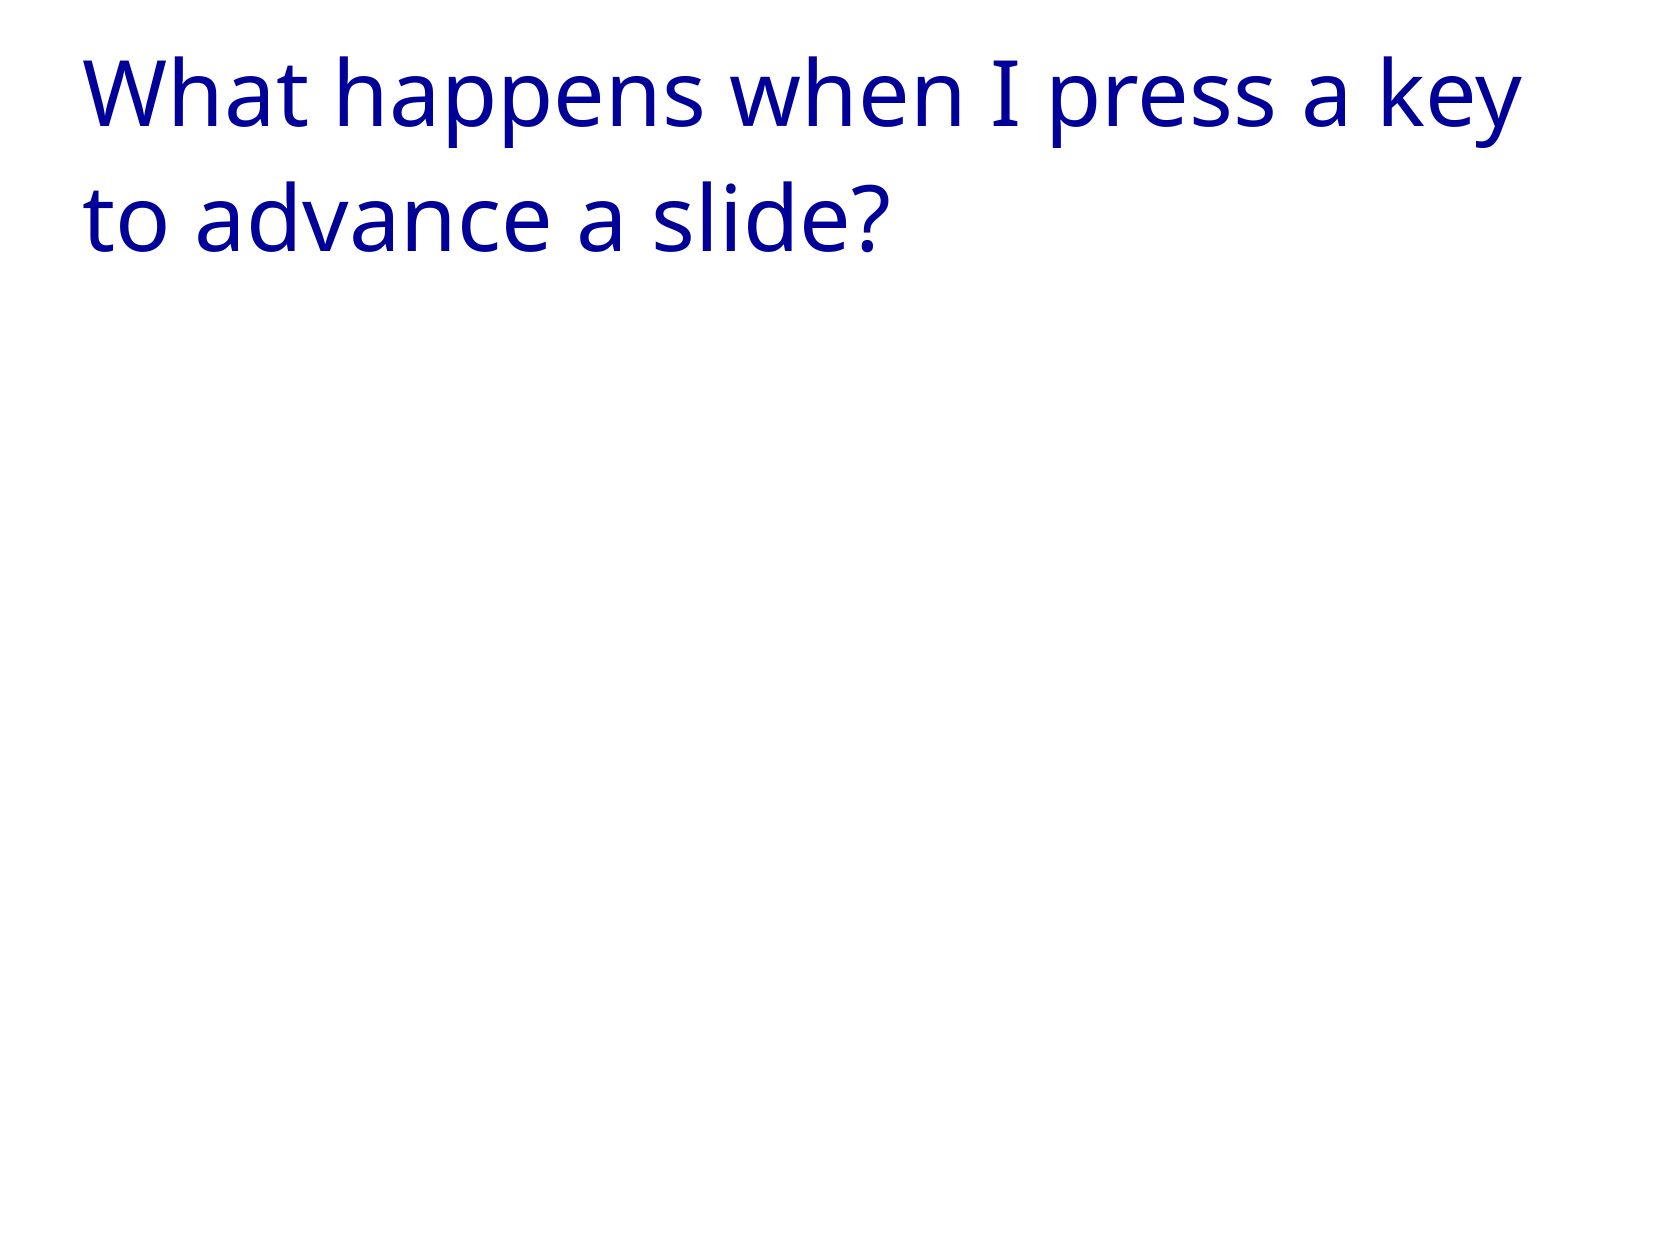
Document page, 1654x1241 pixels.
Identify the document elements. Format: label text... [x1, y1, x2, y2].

title What happens when I press a key to advance a slide? [82, 49, 1571, 257]
